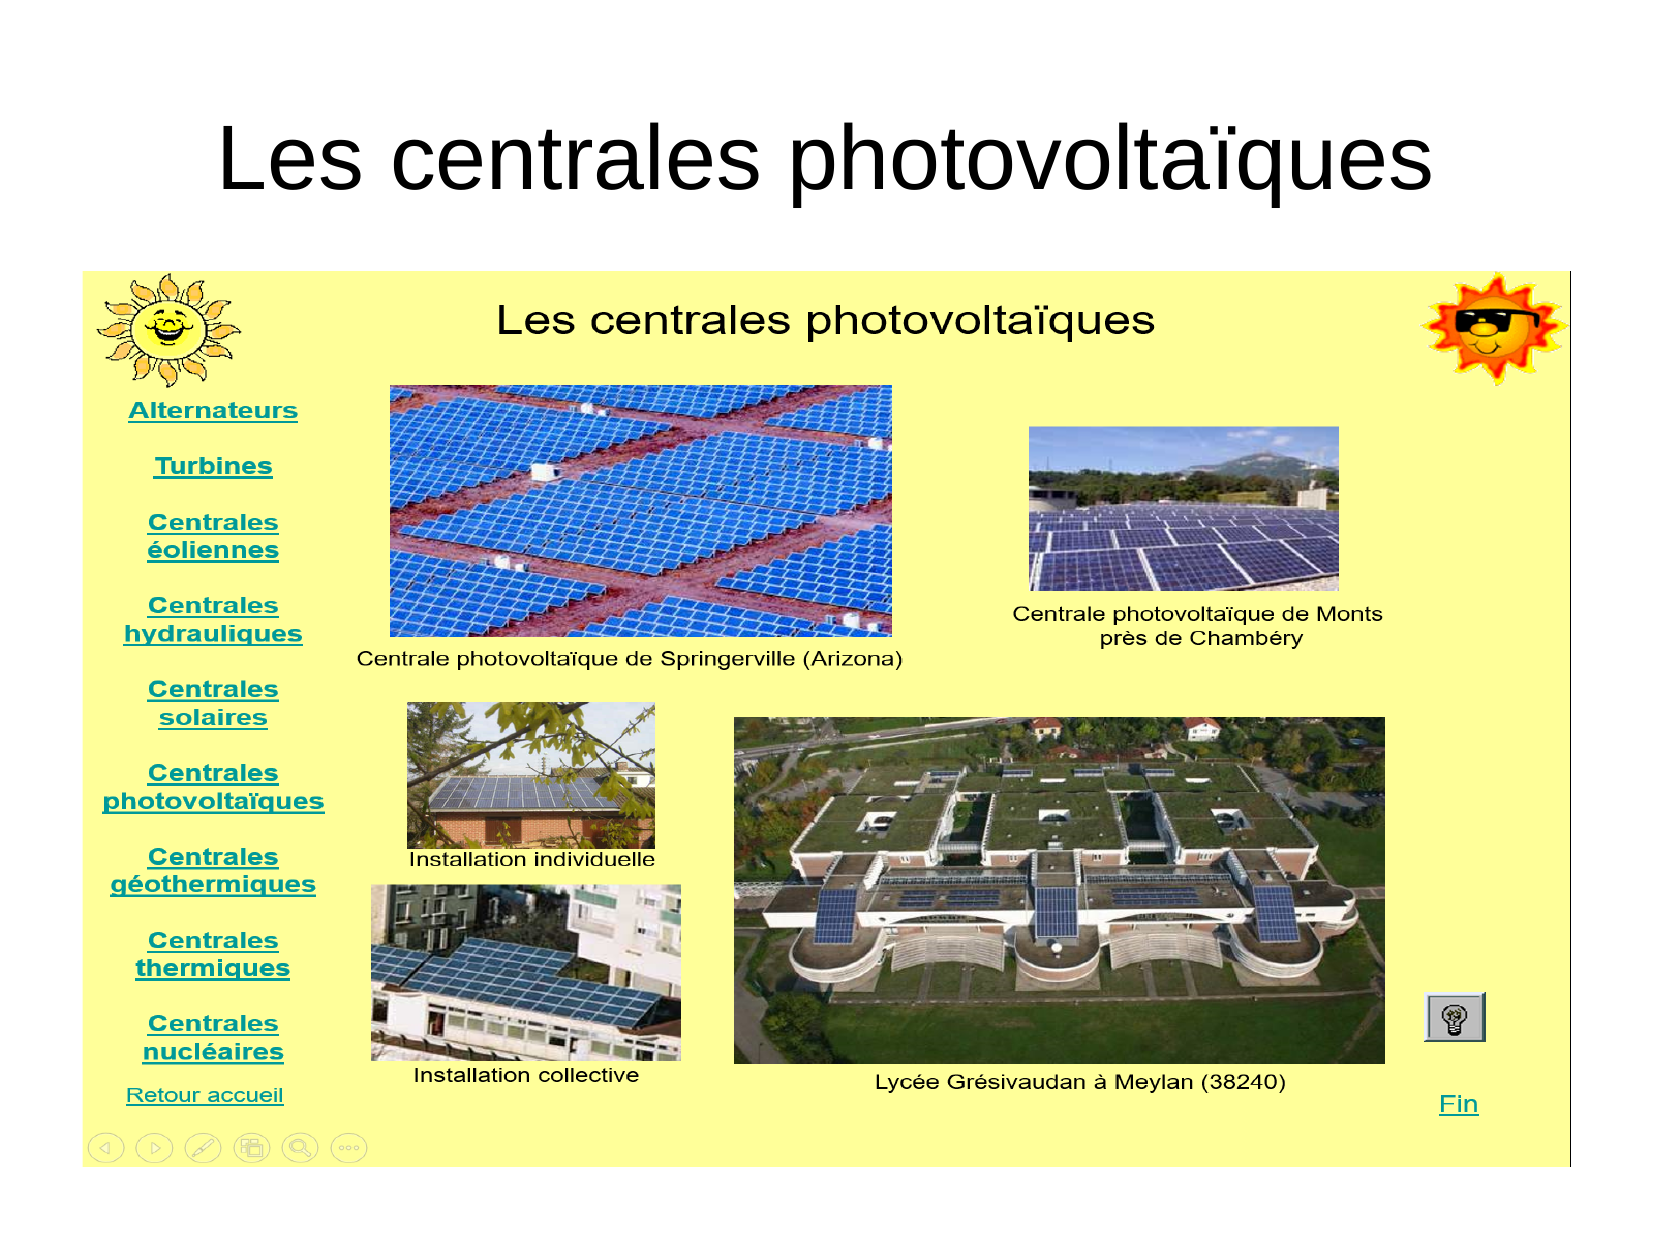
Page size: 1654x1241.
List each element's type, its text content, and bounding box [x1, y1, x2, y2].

picture [82, 271, 1571, 1167]
title Les centrales photovoltaïques [82, 49, 1571, 257]
